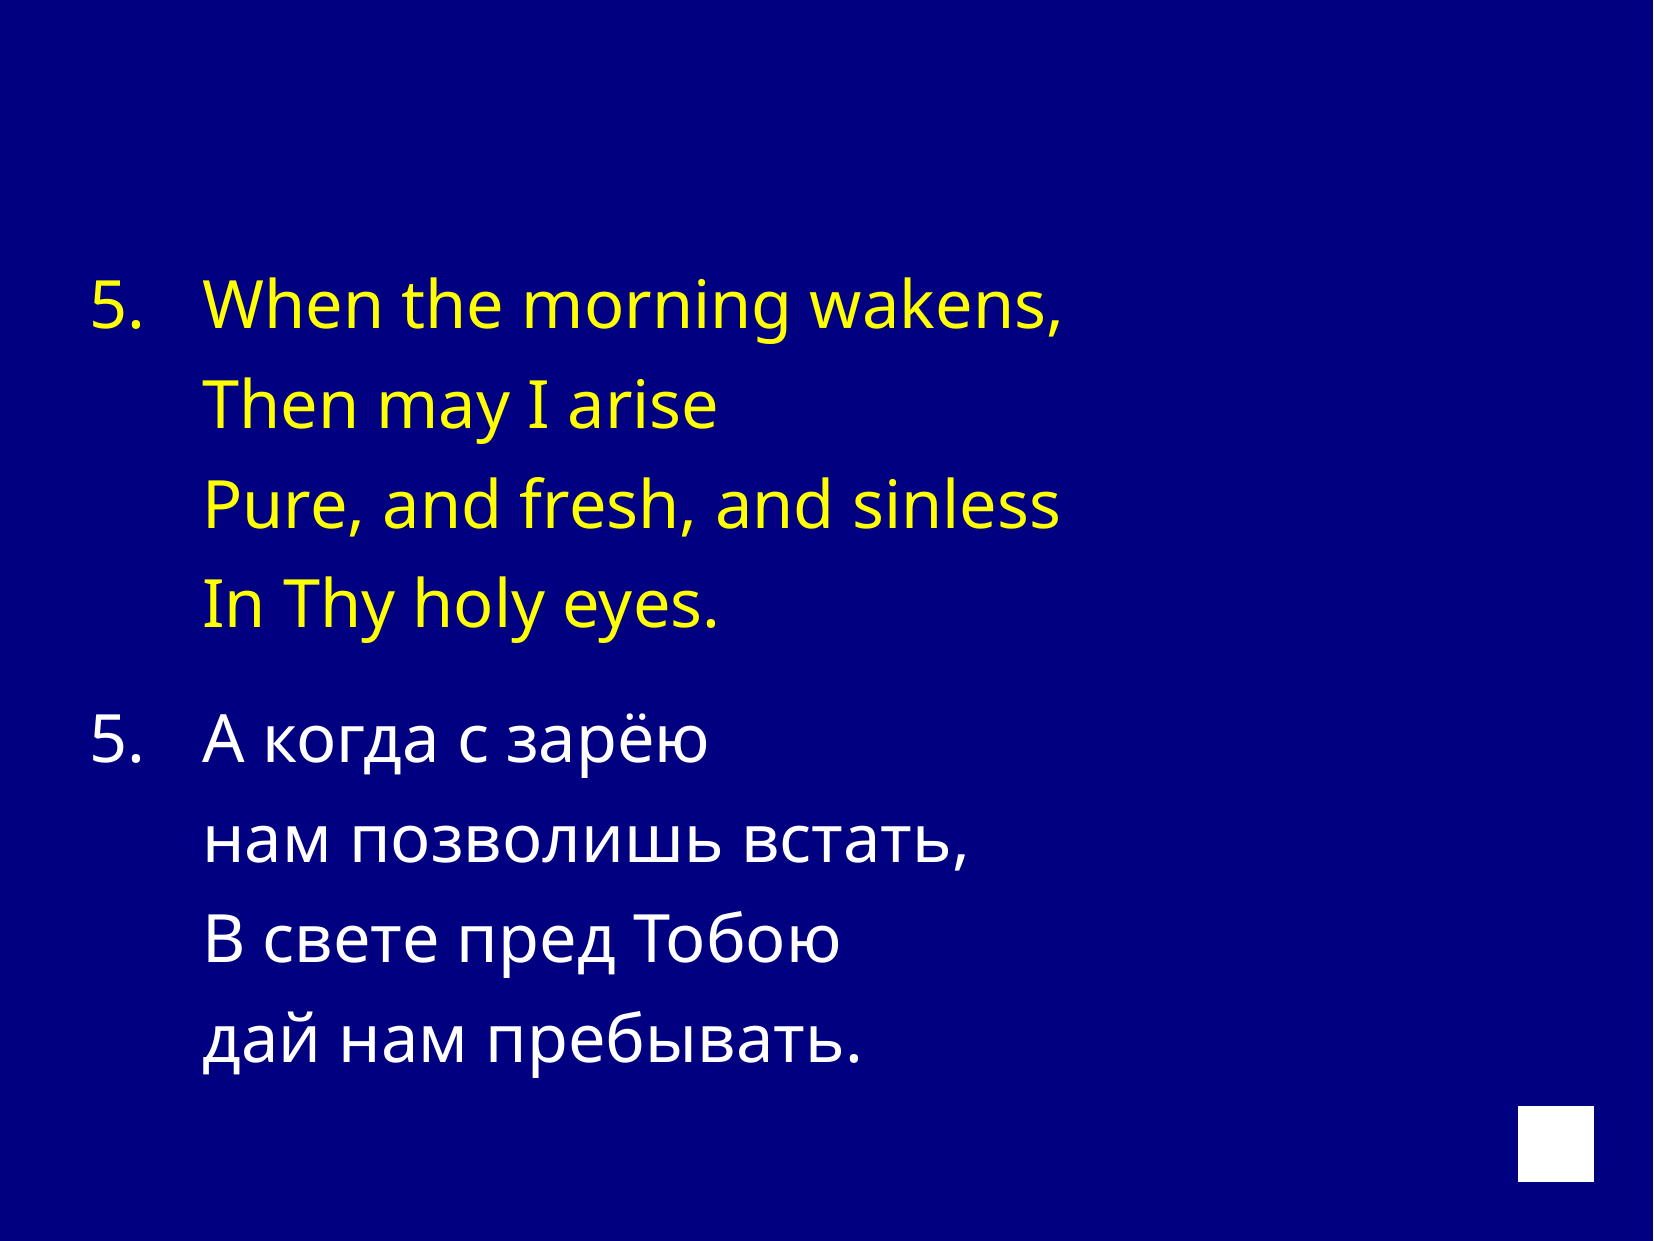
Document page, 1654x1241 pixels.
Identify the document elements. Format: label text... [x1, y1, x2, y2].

text_box 5. When the morning wakens, Then may I arise Pure, and fresh, and sinless In Thy holy eyes. [75, 150, 1576, 638]
text_box 5. А когда с зарёю нам позволишь встать, В свете пред Тобою дай нам пребывать. [75, 675, 1576, 1163]
text_box [1518, 1106, 1594, 1182]
